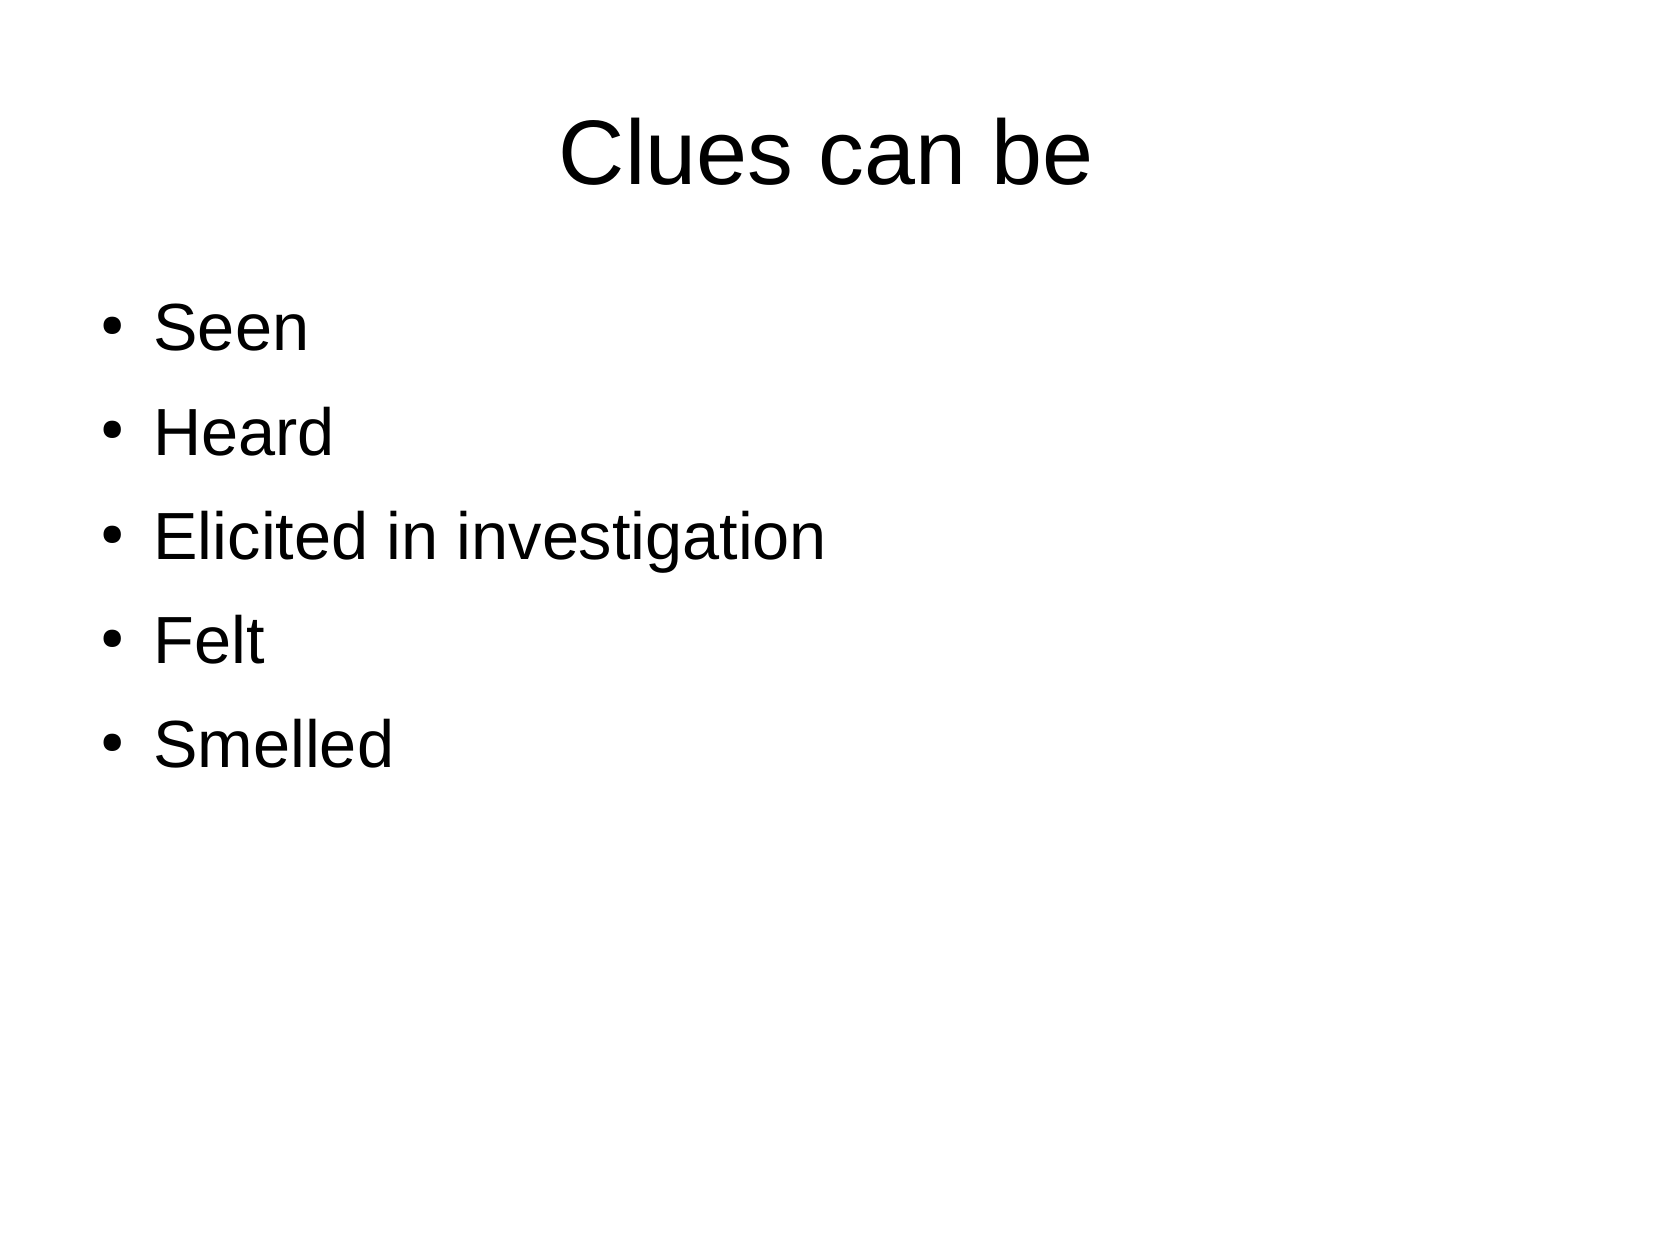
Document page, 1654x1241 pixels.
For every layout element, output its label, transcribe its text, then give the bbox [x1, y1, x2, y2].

list Seen Heard Elicited in investigation Felt Smelled [82, 290, 1571, 1010]
title Clues can be [82, 49, 1571, 257]
